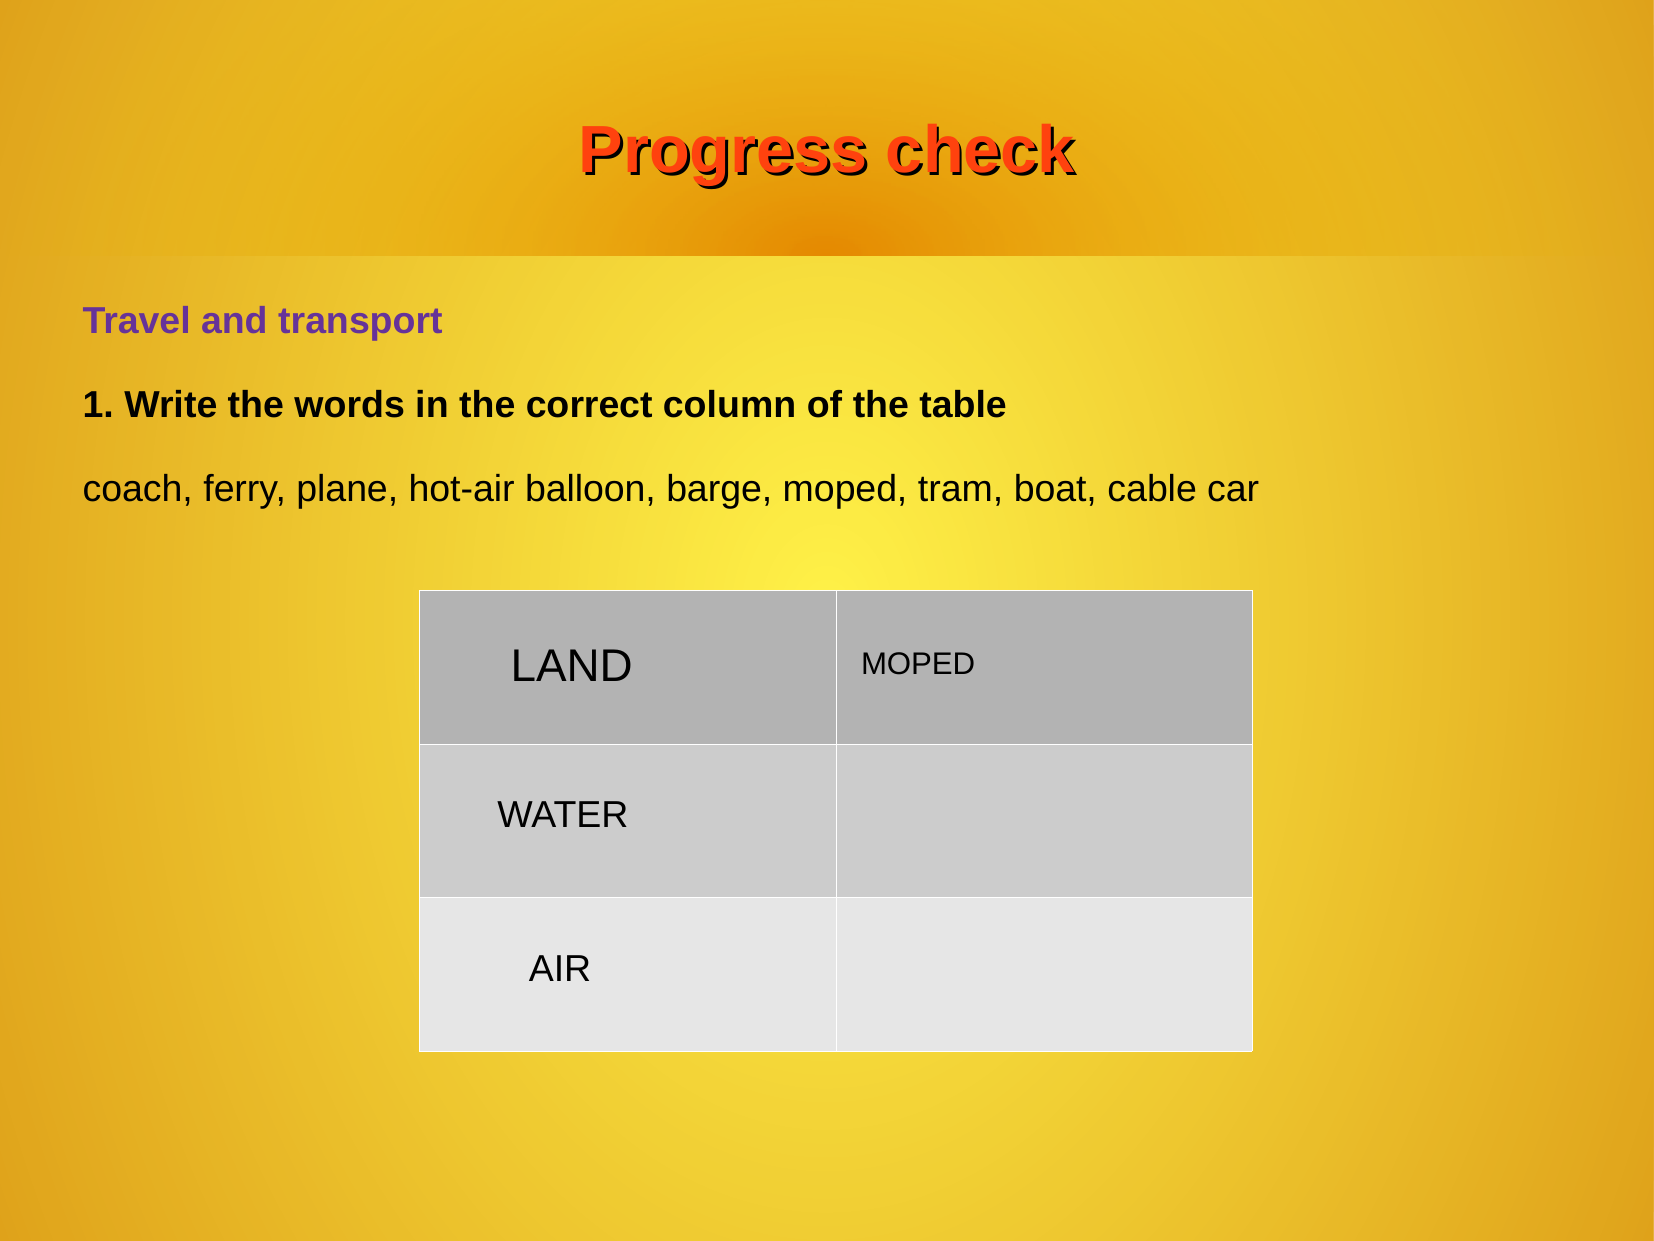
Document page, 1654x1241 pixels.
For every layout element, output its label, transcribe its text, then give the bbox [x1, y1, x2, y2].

table_header LAND [420, 591, 836, 744]
table_cell [837, 745, 1252, 897]
table_cell AIR [420, 898, 836, 1051]
table_cell WATER [420, 745, 836, 897]
table_cell [837, 898, 1252, 1051]
list Travel and transport 1. Write the words in the correct column of the table coach, ferry, plane, hot-air balloon, barge, moped, tram, boat, cable car [82, 299, 1571, 1019]
title Progress check [82, 47, 1571, 252]
table_header MOPED [837, 591, 1252, 744]
